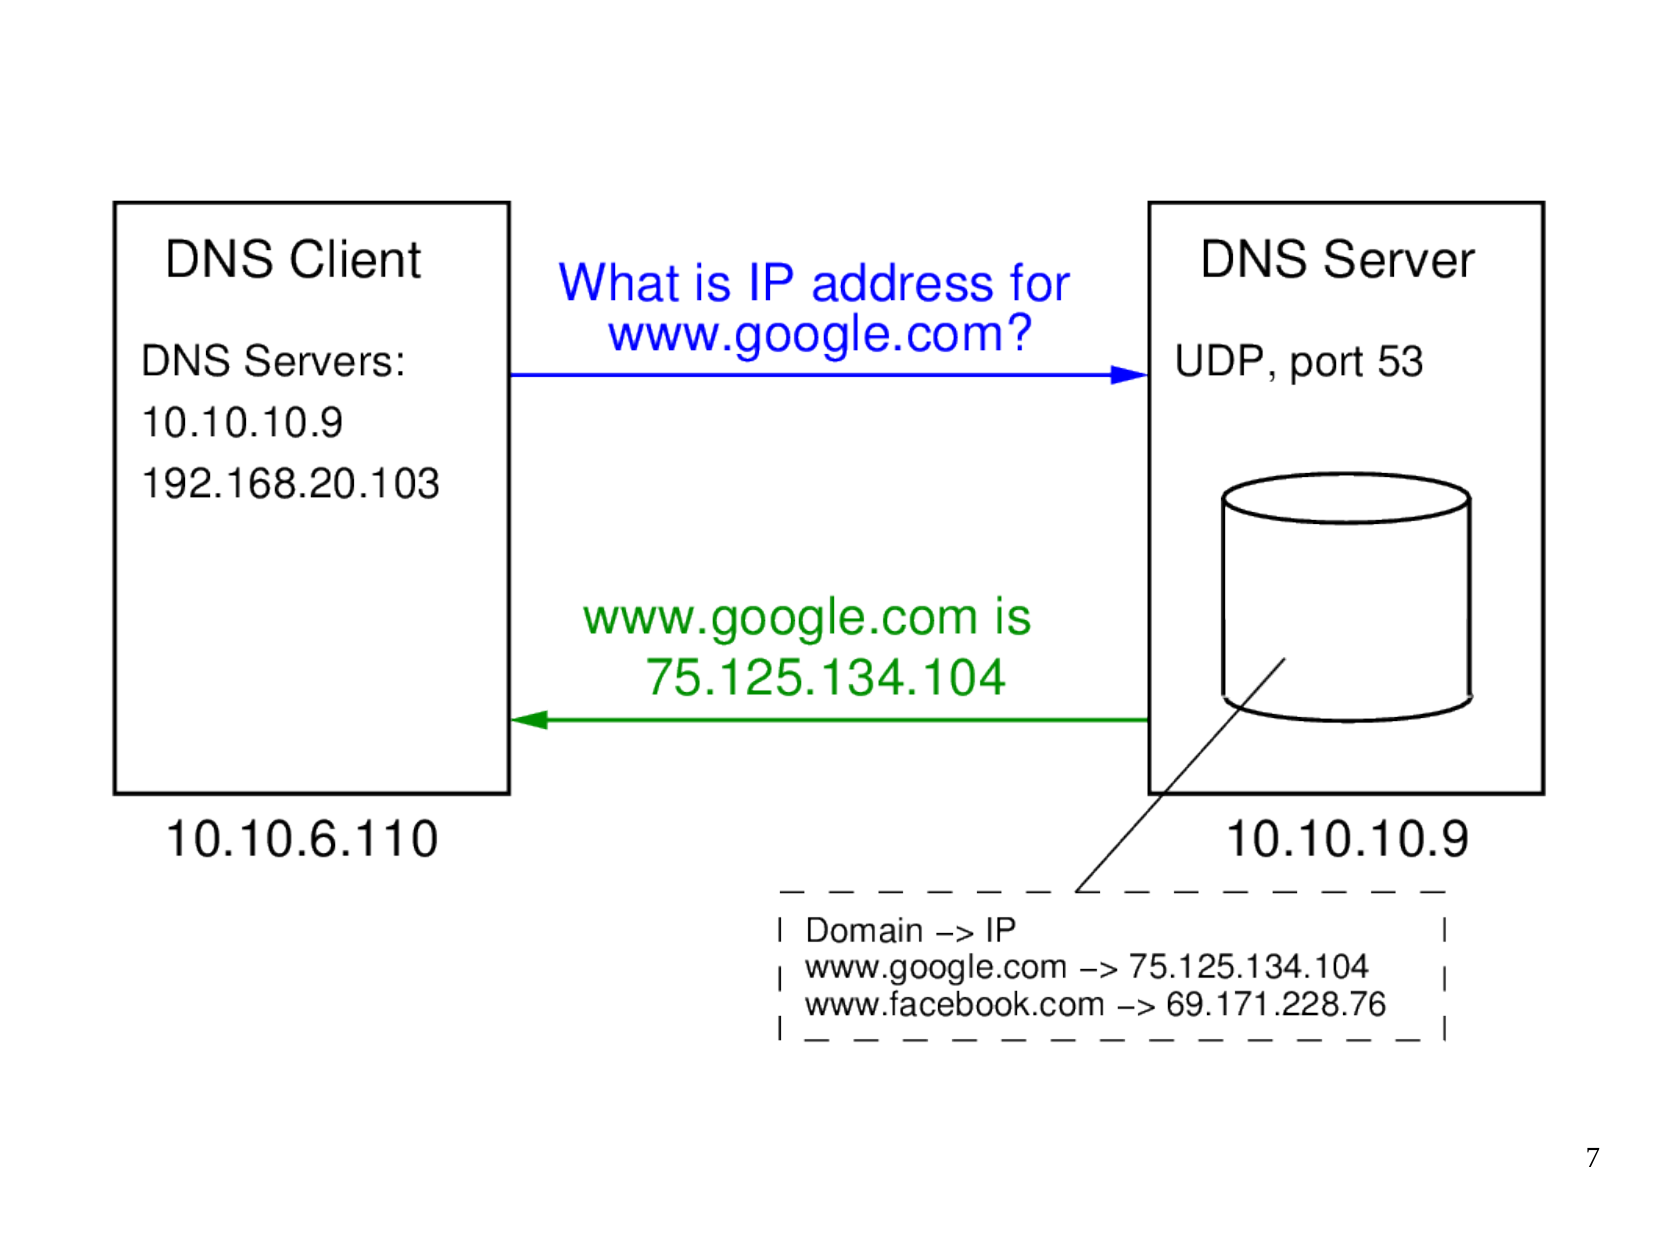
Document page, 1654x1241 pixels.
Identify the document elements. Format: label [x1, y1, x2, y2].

picture [109, 196, 1551, 1044]
